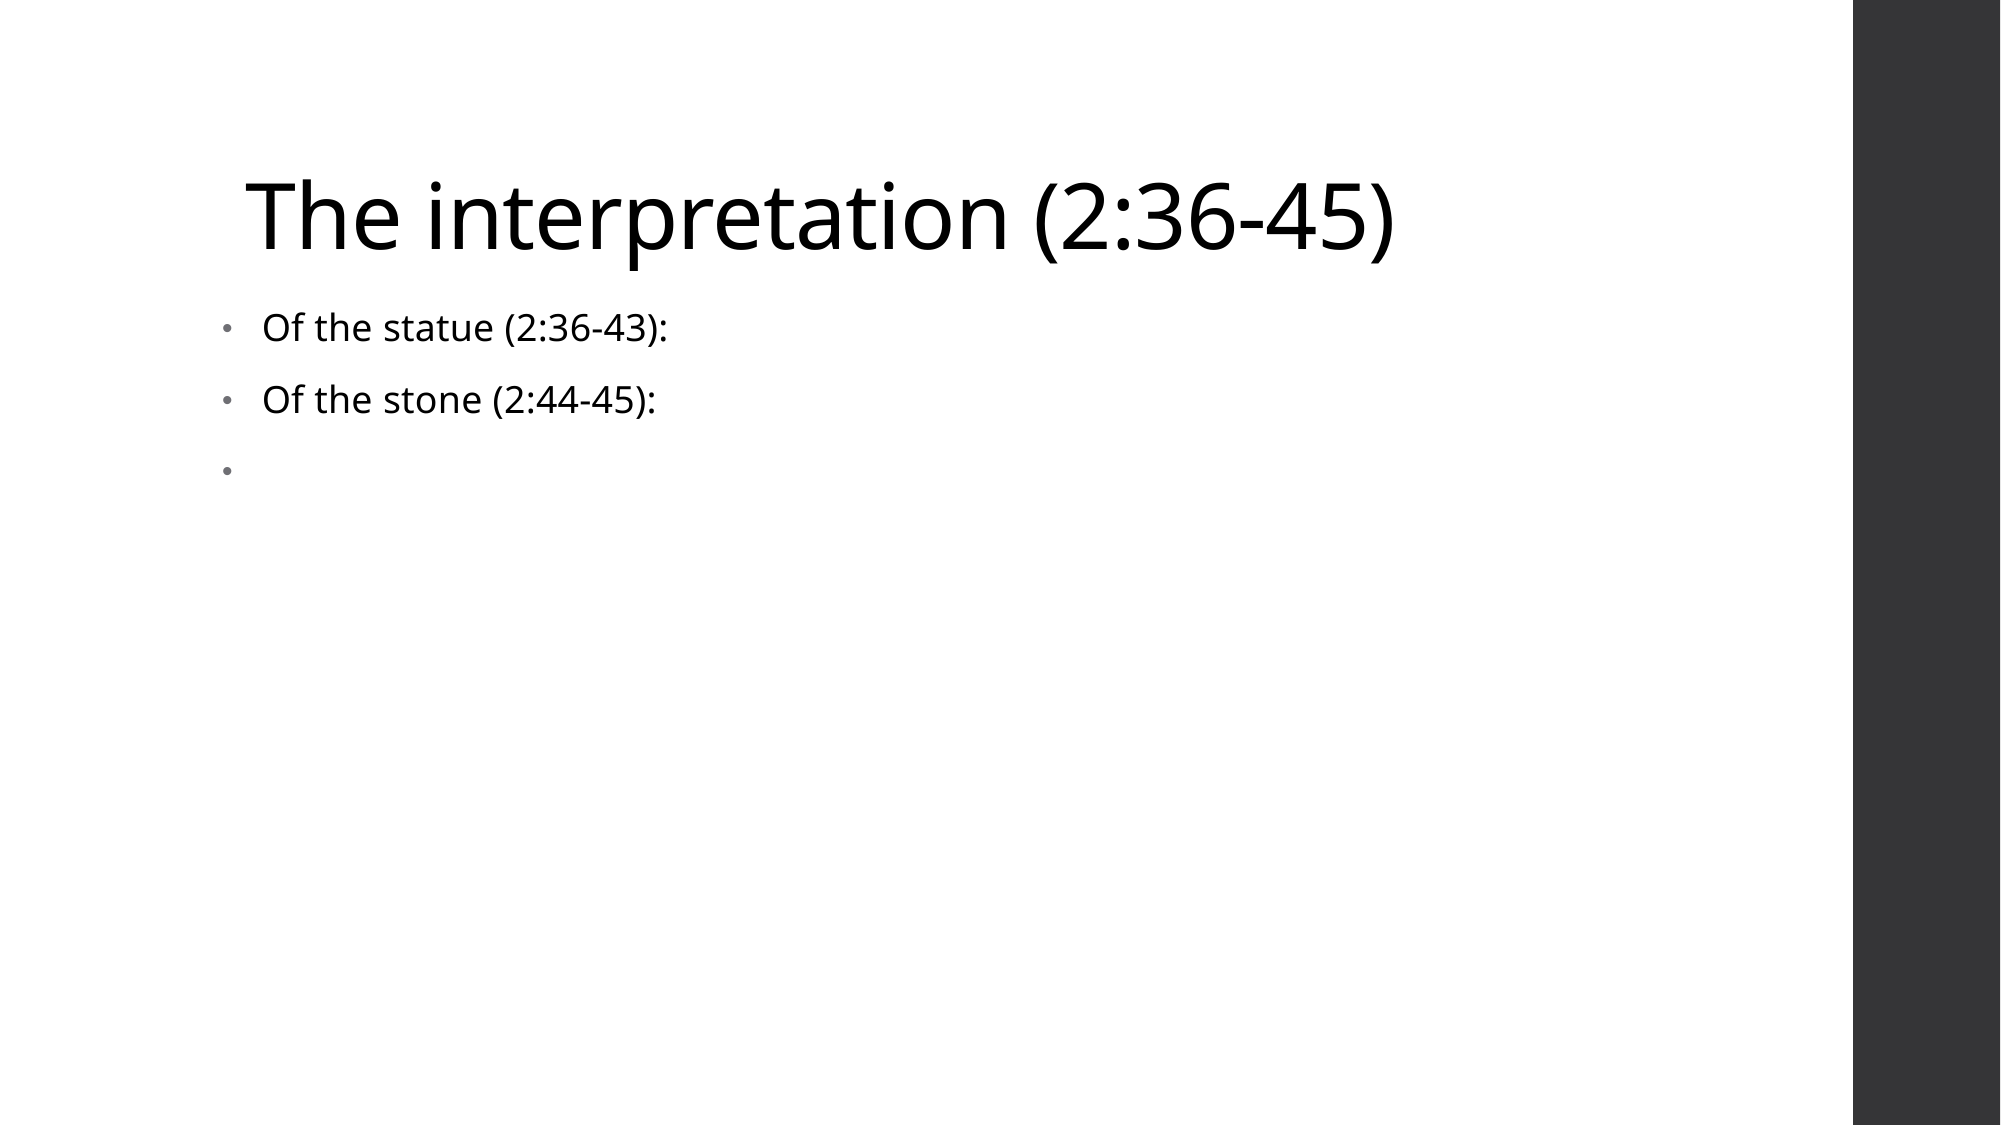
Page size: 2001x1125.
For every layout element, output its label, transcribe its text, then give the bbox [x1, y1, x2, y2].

list Of the statue (2:36-43): Of the stone (2:44-45): [206, 299, 1617, 1014]
title The interpretation (2:36-45) [206, 60, 1797, 278]
